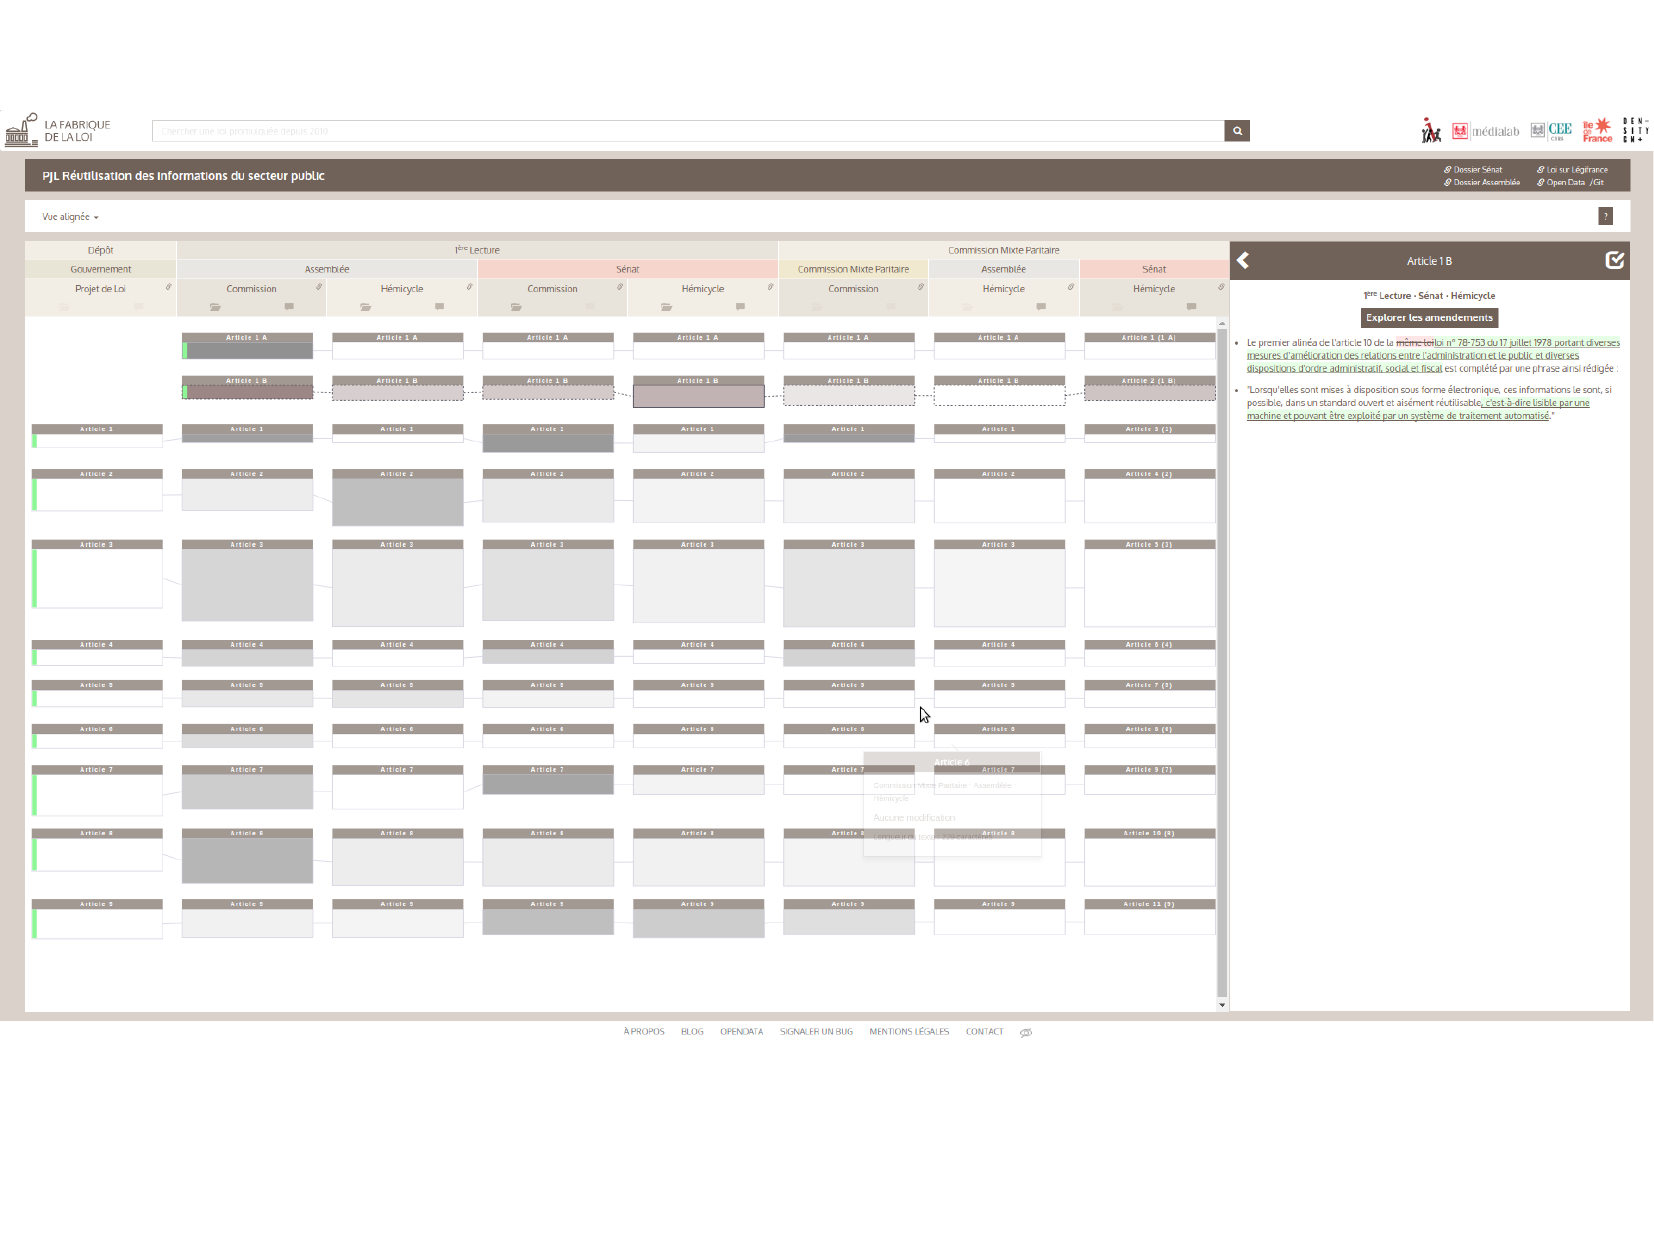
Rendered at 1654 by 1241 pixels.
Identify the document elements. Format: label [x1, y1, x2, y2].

picture [0, 110, 1654, 1042]
